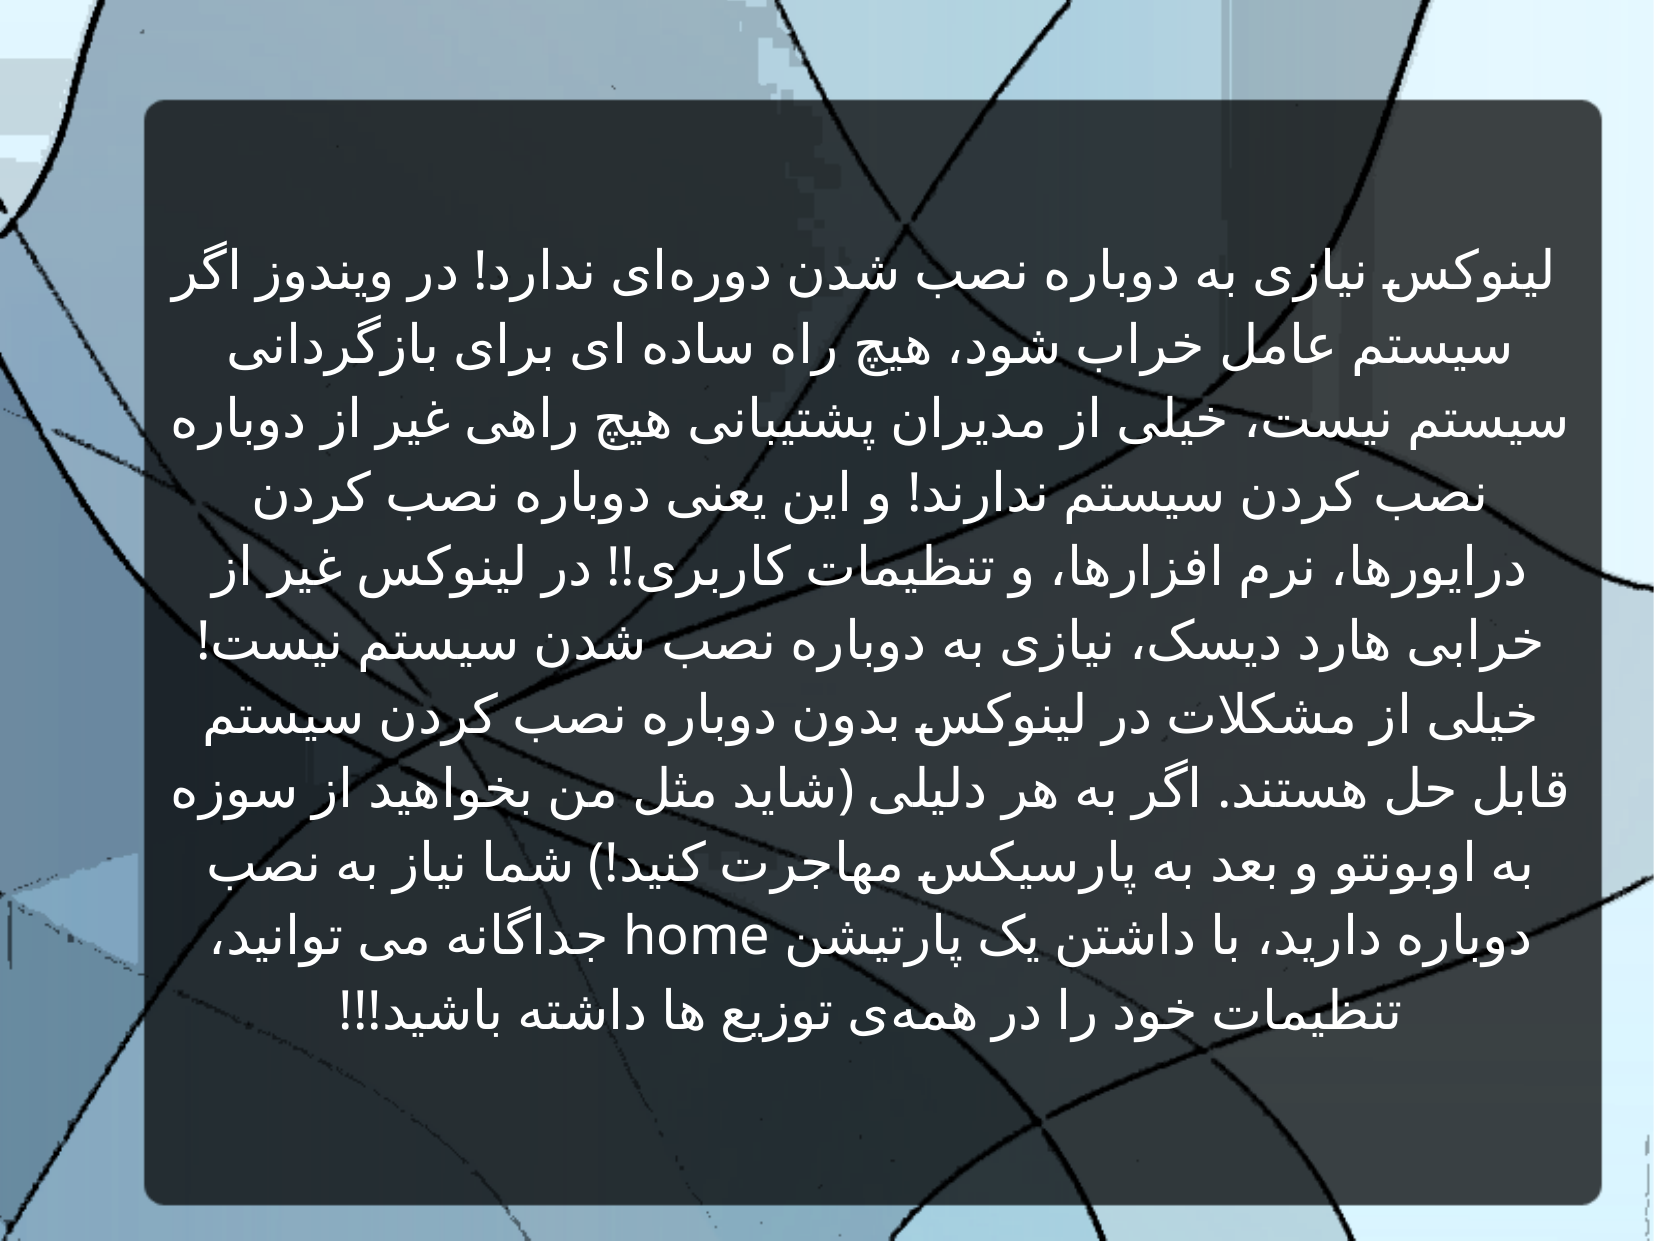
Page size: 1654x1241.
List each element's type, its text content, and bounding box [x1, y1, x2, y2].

picture [0, 0, 1654, 1241]
subtitle لینوکس نیازی به دوباره نصب شدن دوره‌ای ندارد! در ویندوز اگر سیستم عامل خراب شود، هیچ راه ساده ای برای بازگردانی سیستم نیست، خیلی از مدیران پشتیبانی هیچ راهی غیر از دوباره نصب کردن سیستم ندارند! و این یعنی دوباره نصب کردن درایورها، نرم افزارها، و تنظیمات کاربری!! در لینوکس غیر از خرابی هارد دیسک، نیازی به دوباره نصب شدن سیستم نیست! خیلی از مشکلات در لینوکس بدون دوباره نصب کردن سیستم قابل حل هستند. اگر به هر دلیلی (شاید مثل من بخواهید از سوزه به اوبونتو و بعد به پارسیکس مهاجرت کنید!) شما نیاز به نصب دوباره دارید، با داشتن یک پارتیشن home جداگانه می توانید، تنظیمات خود را در همه‌ی توزیع ها داشته باشید!!! [159, 115, 1583, 1161]
